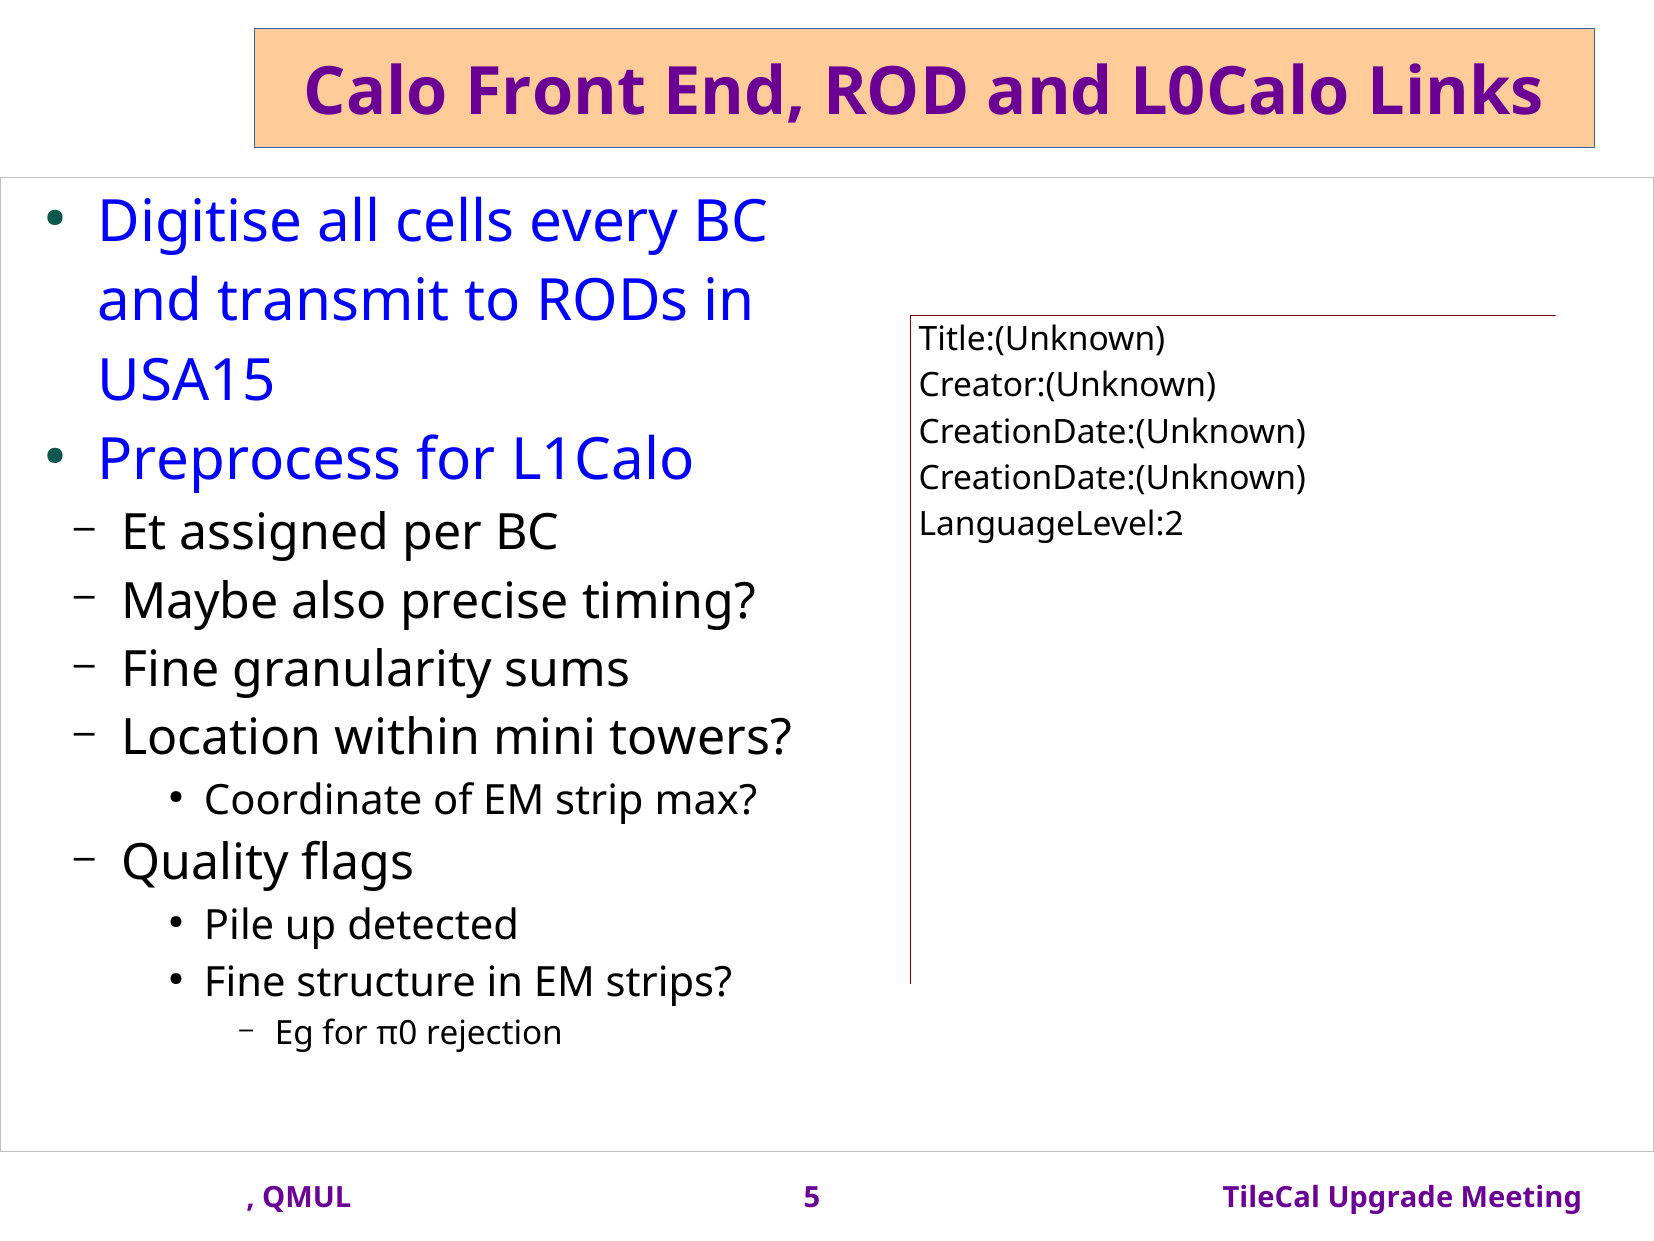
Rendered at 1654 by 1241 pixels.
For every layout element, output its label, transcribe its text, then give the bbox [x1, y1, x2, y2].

title Calo Front End, ROD and L0Calo Links [254, 28, 1595, 148]
picture [907, 313, 1556, 984]
list Digitise all cells every BC and transmit to RODs in USA15 Preprocess for L1Calo Et assigned per BC Maybe also precise timing? Fine granularity sums Location within mini towers? Coordinate of EM strip max? Quality flags Pile up detected Fine structure in EM strips? Eg for π0 rejection [26, 179, 837, 1152]
